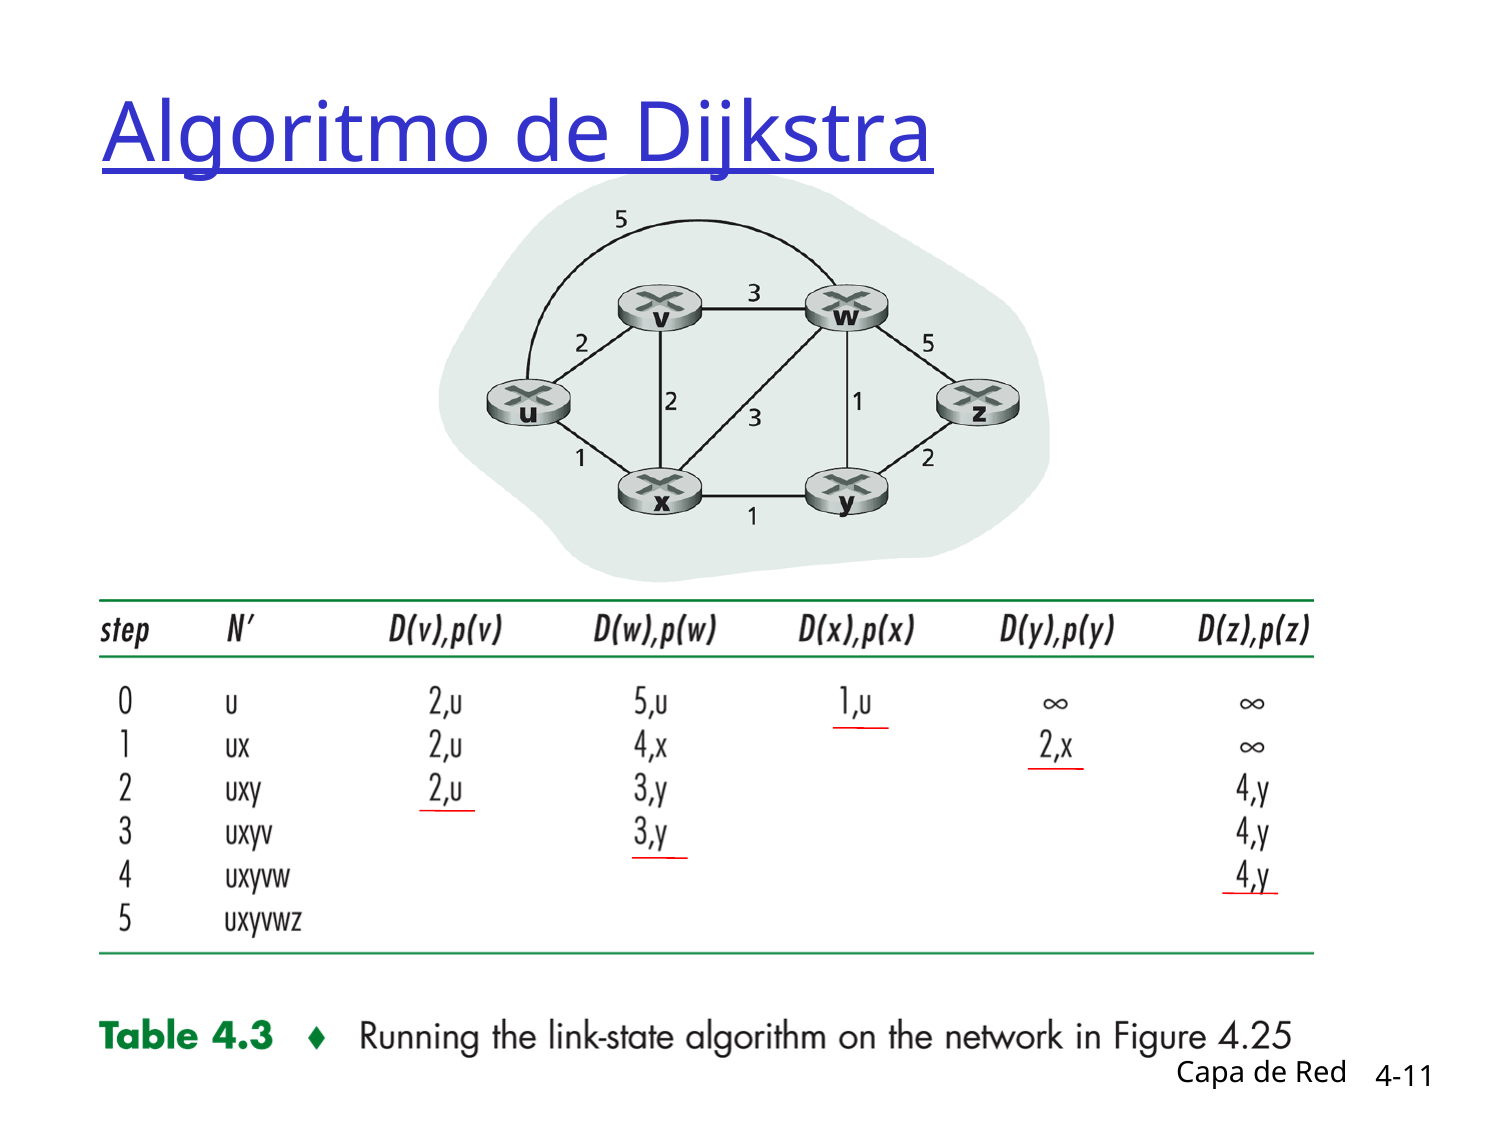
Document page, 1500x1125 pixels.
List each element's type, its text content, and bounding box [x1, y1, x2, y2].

title Algoritmo de Dijkstra [87, 37, 1363, 225]
picture [99, 225, 1314, 1058]
